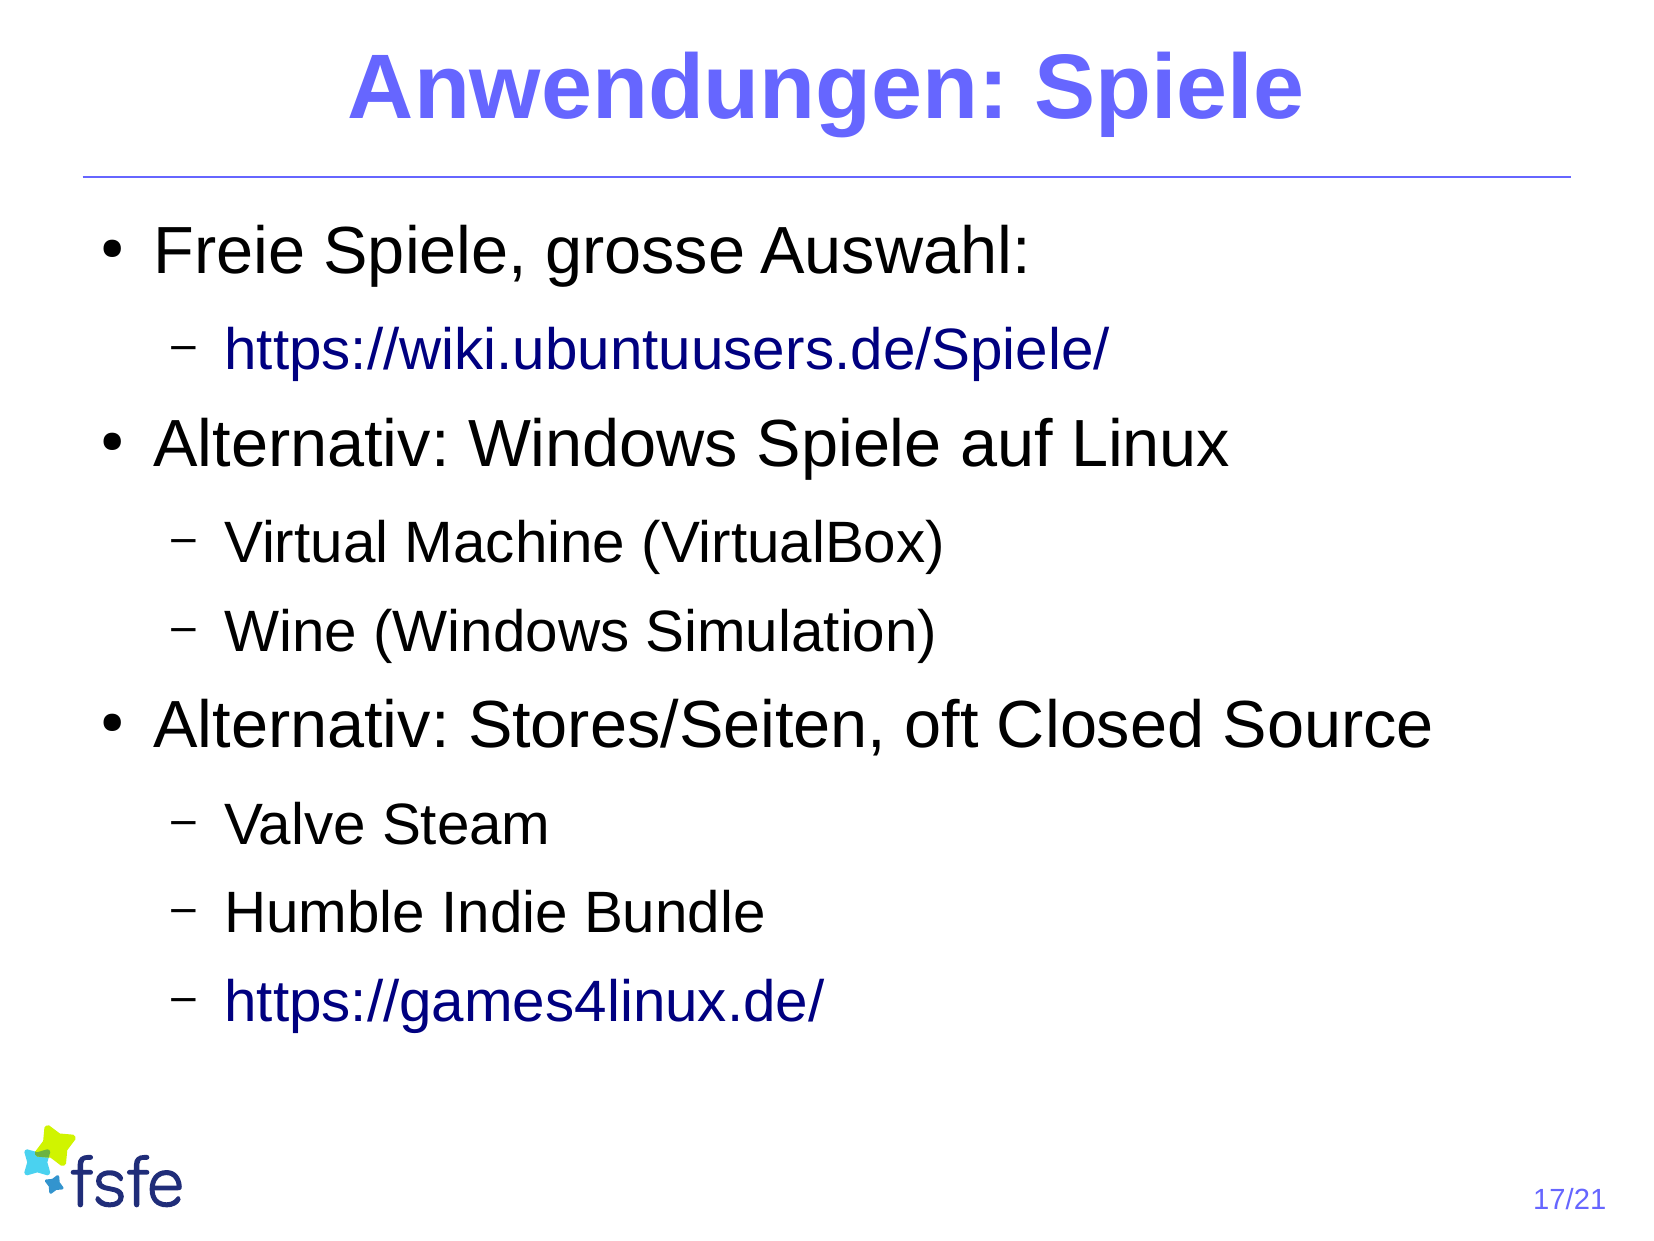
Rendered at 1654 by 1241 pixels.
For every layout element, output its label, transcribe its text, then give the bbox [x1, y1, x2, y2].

title Anwendungen: Spiele [82, 31, 1571, 142]
list Freie Spiele, grosse Auswahl: https://wiki.ubuntuusers.de/Spiele/ Alternativ: Windows Spiele auf Linux Virtual Machine (VirtualBox) Wine (Windows Simulation) Alternativ: Stores/Seiten, oft Closed Source Valve Steam Humble Indie Bundle https://games4linux.de/ [82, 212, 1571, 1146]
